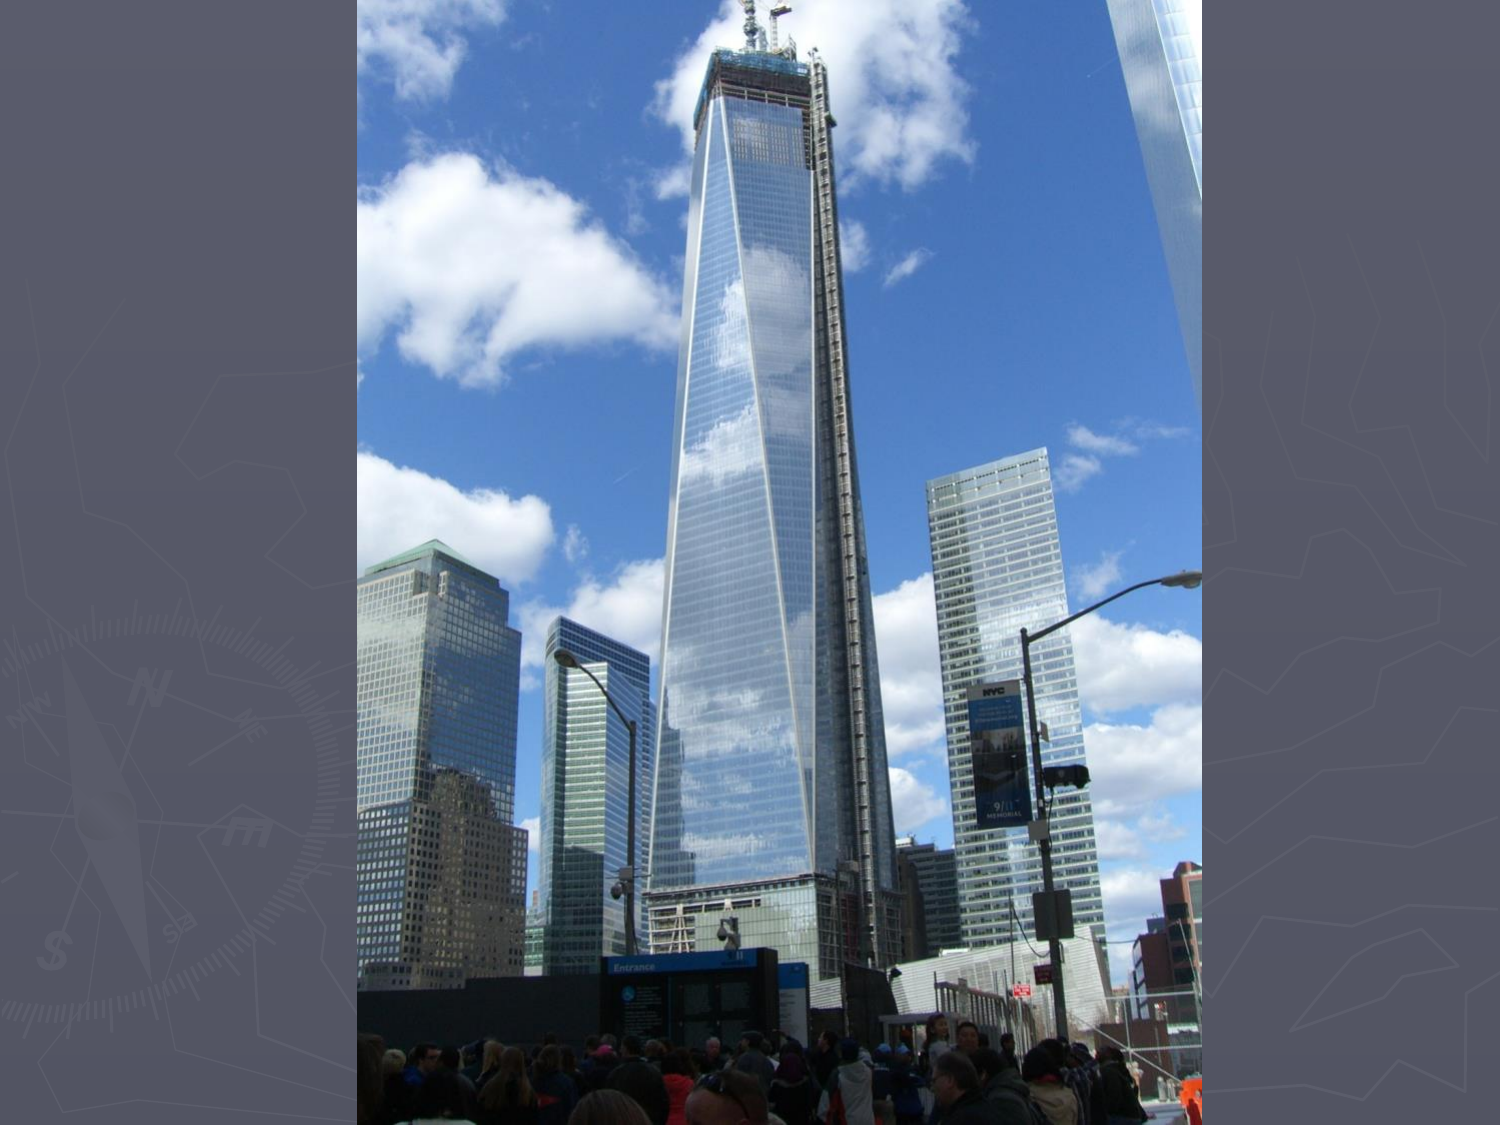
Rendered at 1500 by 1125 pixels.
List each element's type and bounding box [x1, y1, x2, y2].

picture [357, 0, 1202, 1125]
